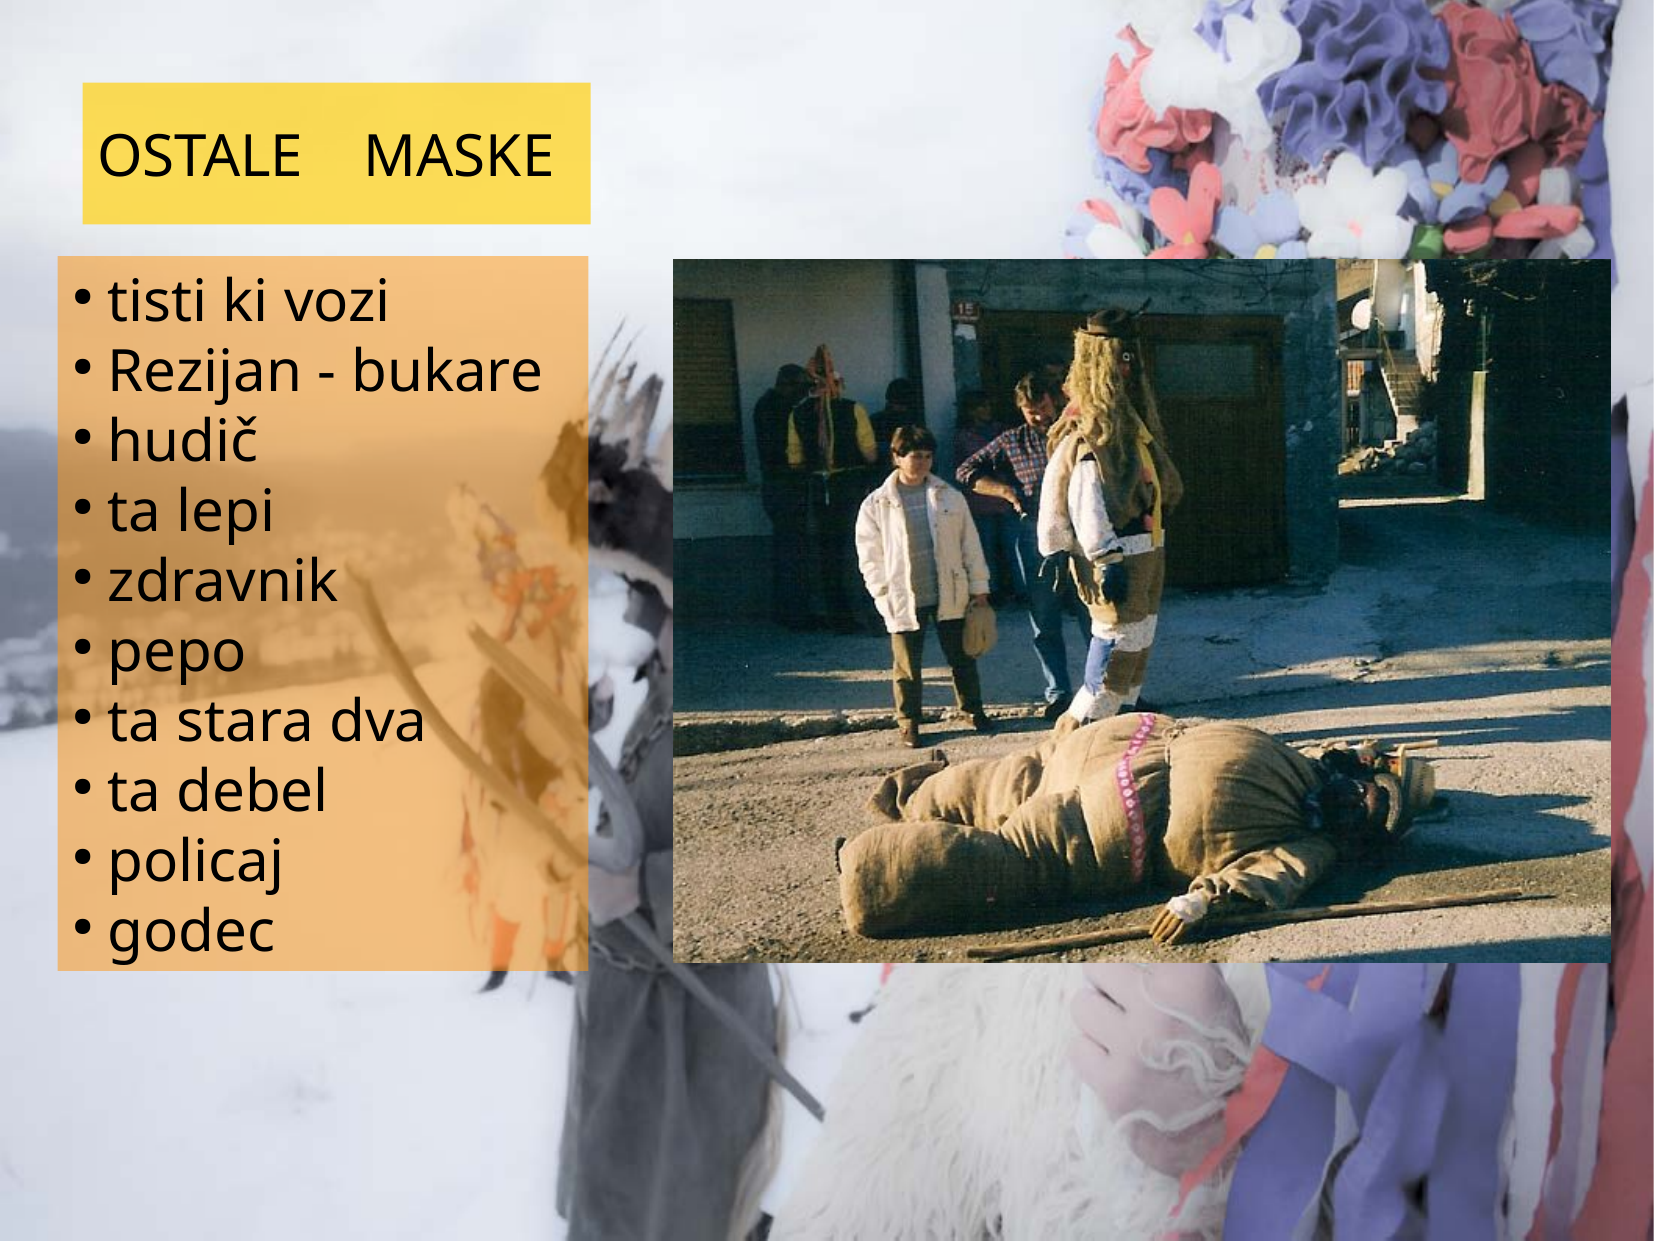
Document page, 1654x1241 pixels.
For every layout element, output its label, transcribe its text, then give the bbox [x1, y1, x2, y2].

text_box OSTALE MASKE [82, 82, 591, 225]
text_box tisti ki vozi Rezijan - bukare hudič ta lepi zdravnik pepo ta stara dva ta debel policaj godec [57, 256, 589, 971]
picture [0, 0, 1654, 1241]
